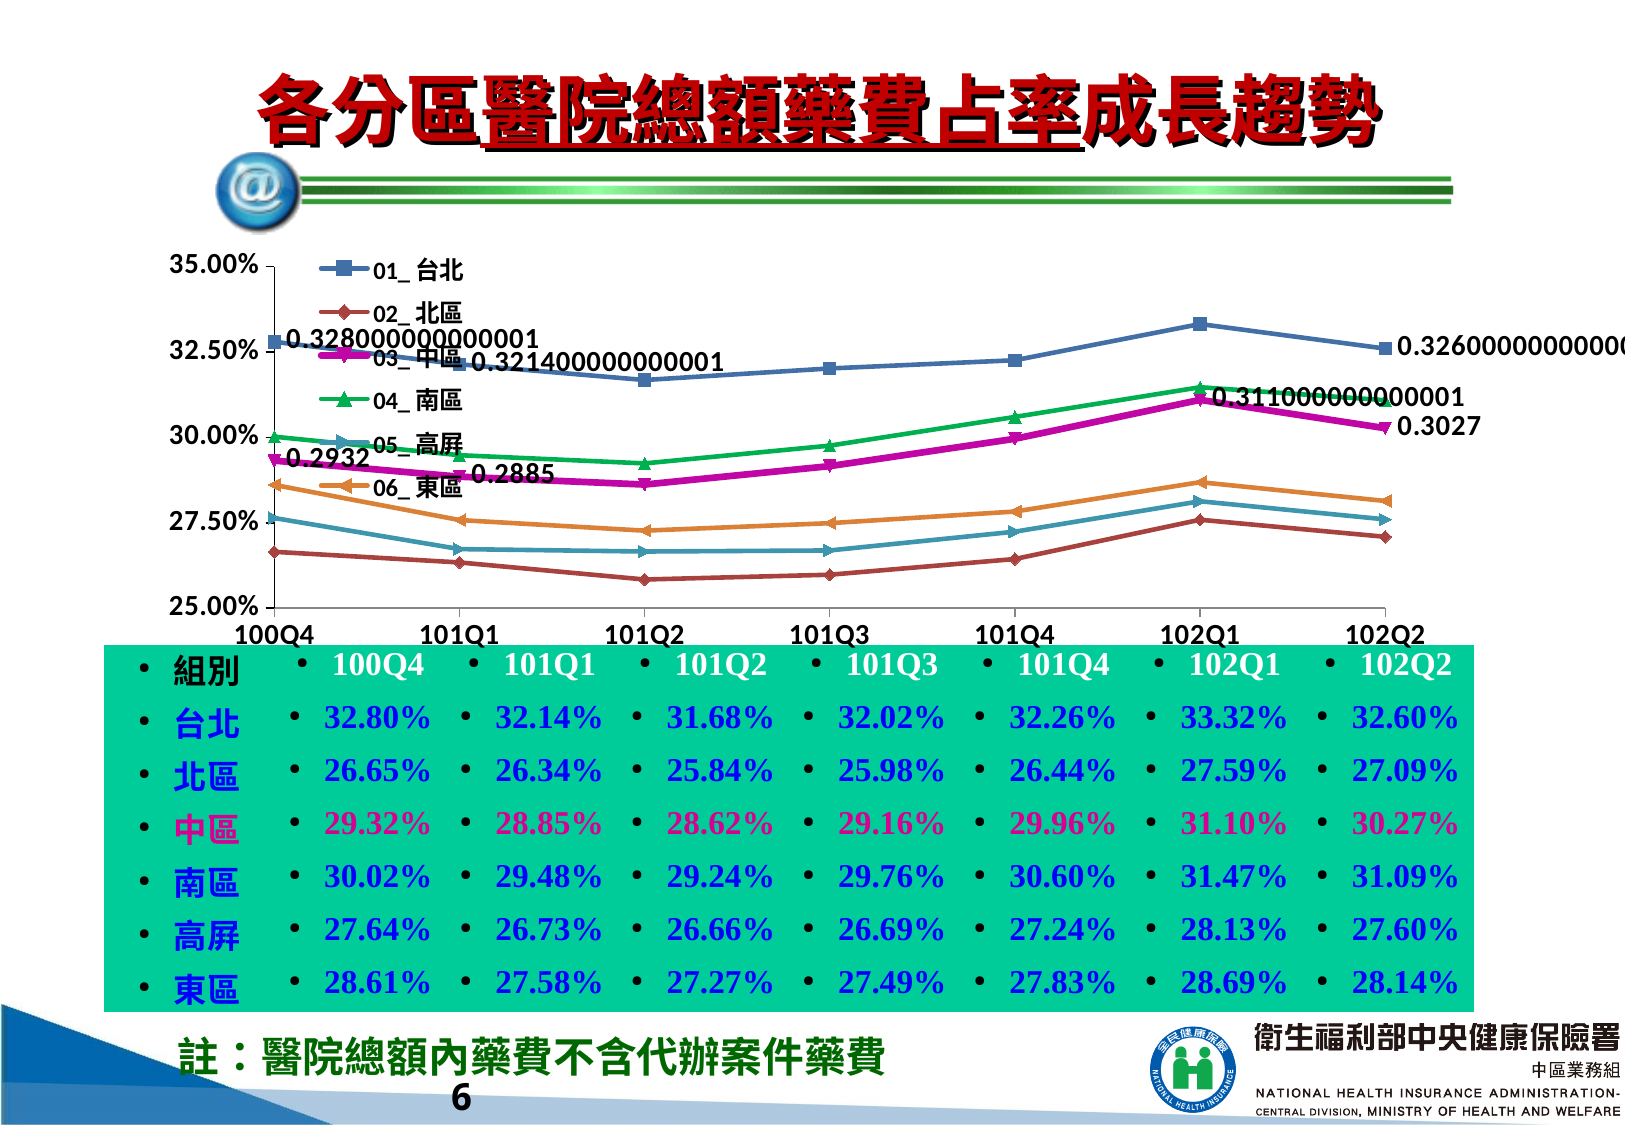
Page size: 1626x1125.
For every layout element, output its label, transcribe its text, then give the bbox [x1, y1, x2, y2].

table_cell 27.49% [789, 963, 960, 1012]
table_cell 高屛 [104, 910, 275, 963]
table_cell 26.66% [618, 910, 789, 963]
table_cell 32.60% [1303, 698, 1474, 751]
table_header 101Q3 [902, 662, 914, 674]
table_header 101Q1 [446, 662, 618, 698]
table_cell 26.69% [789, 910, 960, 963]
table_cell 33.32% [1132, 698, 1303, 751]
table_header 102Q1 [1132, 662, 1303, 698]
table_cell 27.58% [446, 963, 618, 1012]
table_cell 27.27% [618, 963, 789, 1012]
table_cell 29.32% [275, 804, 446, 857]
table_cell 27.59% [1132, 751, 1303, 804]
table_header 101Q3 [789, 662, 960, 698]
table_header 102Q2 [1303, 662, 1474, 698]
table_cell 27.83% [960, 963, 1132, 1012]
table_cell 中區 [104, 804, 275, 857]
table_cell 28.85% [446, 804, 618, 857]
text_box [435, 1089, 815, 1125]
table_cell 31.09% [1303, 857, 1474, 910]
table_cell 32.80% [275, 698, 446, 751]
text_box 註：醫院總額內藥費不含代辦案件藥費 [162, 1023, 990, 1089]
table_cell 28.14% [1303, 963, 1474, 1012]
table_cell 27.09% [1303, 751, 1474, 804]
table_cell 29.76% [789, 857, 960, 910]
table_cell 30.02% [275, 857, 446, 910]
table_cell 32.02% [789, 698, 960, 751]
table_cell 31.68% [618, 698, 789, 751]
table_cell 26.73% [446, 910, 618, 963]
chart [139, 243, 1625, 662]
table_cell 32.26% [960, 698, 1132, 751]
table_header 101Q1 [560, 662, 572, 674]
table_header 100Q4 [275, 662, 446, 698]
table_header 組別 [104, 645, 275, 698]
table_header 102Q2 [1416, 662, 1428, 674]
table_header 101Q2 [731, 662, 743, 674]
table_cell 28.69% [1132, 963, 1303, 1012]
table_cell 東區 [104, 963, 275, 1012]
table_cell 26.34% [446, 751, 618, 804]
table_cell 28.62% [618, 804, 789, 857]
table_cell 25.98% [789, 751, 960, 804]
table_cell 台北 [104, 698, 275, 751]
table_cell 29.48% [446, 857, 618, 910]
table_cell 25.84% [618, 751, 789, 804]
table_header 101Q2 [618, 662, 789, 698]
table_cell 28.13% [1132, 910, 1303, 963]
table_cell 31.10% [1132, 804, 1303, 857]
table_cell 32.14% [446, 698, 618, 751]
table_cell 27.24% [960, 910, 1132, 963]
table_cell 29.96% [960, 804, 1132, 857]
table_cell 27.64% [275, 910, 446, 963]
table_cell 27.60% [1303, 910, 1474, 963]
table_cell 26.44% [960, 751, 1132, 804]
table_cell 31.47% [1132, 857, 1303, 910]
table_header 101Q4 [1074, 662, 1086, 674]
table_cell 28.61% [275, 963, 446, 1012]
table_header 100Q4 [389, 662, 401, 674]
table_cell 30.60% [960, 857, 1132, 910]
table_header 102Q1 [1245, 662, 1257, 674]
table_cell 29.24% [618, 857, 789, 910]
table_header 101Q4 [960, 662, 1132, 698]
title 各分區醫院總額藥費占率成長趨勢 [174, 54, 1462, 243]
table_cell 29.16% [789, 804, 960, 857]
table_cell 30.27% [1303, 804, 1474, 857]
table_cell 南區 [104, 857, 275, 910]
table_cell 26.65% [275, 751, 446, 804]
table_cell 北區 [104, 751, 275, 804]
